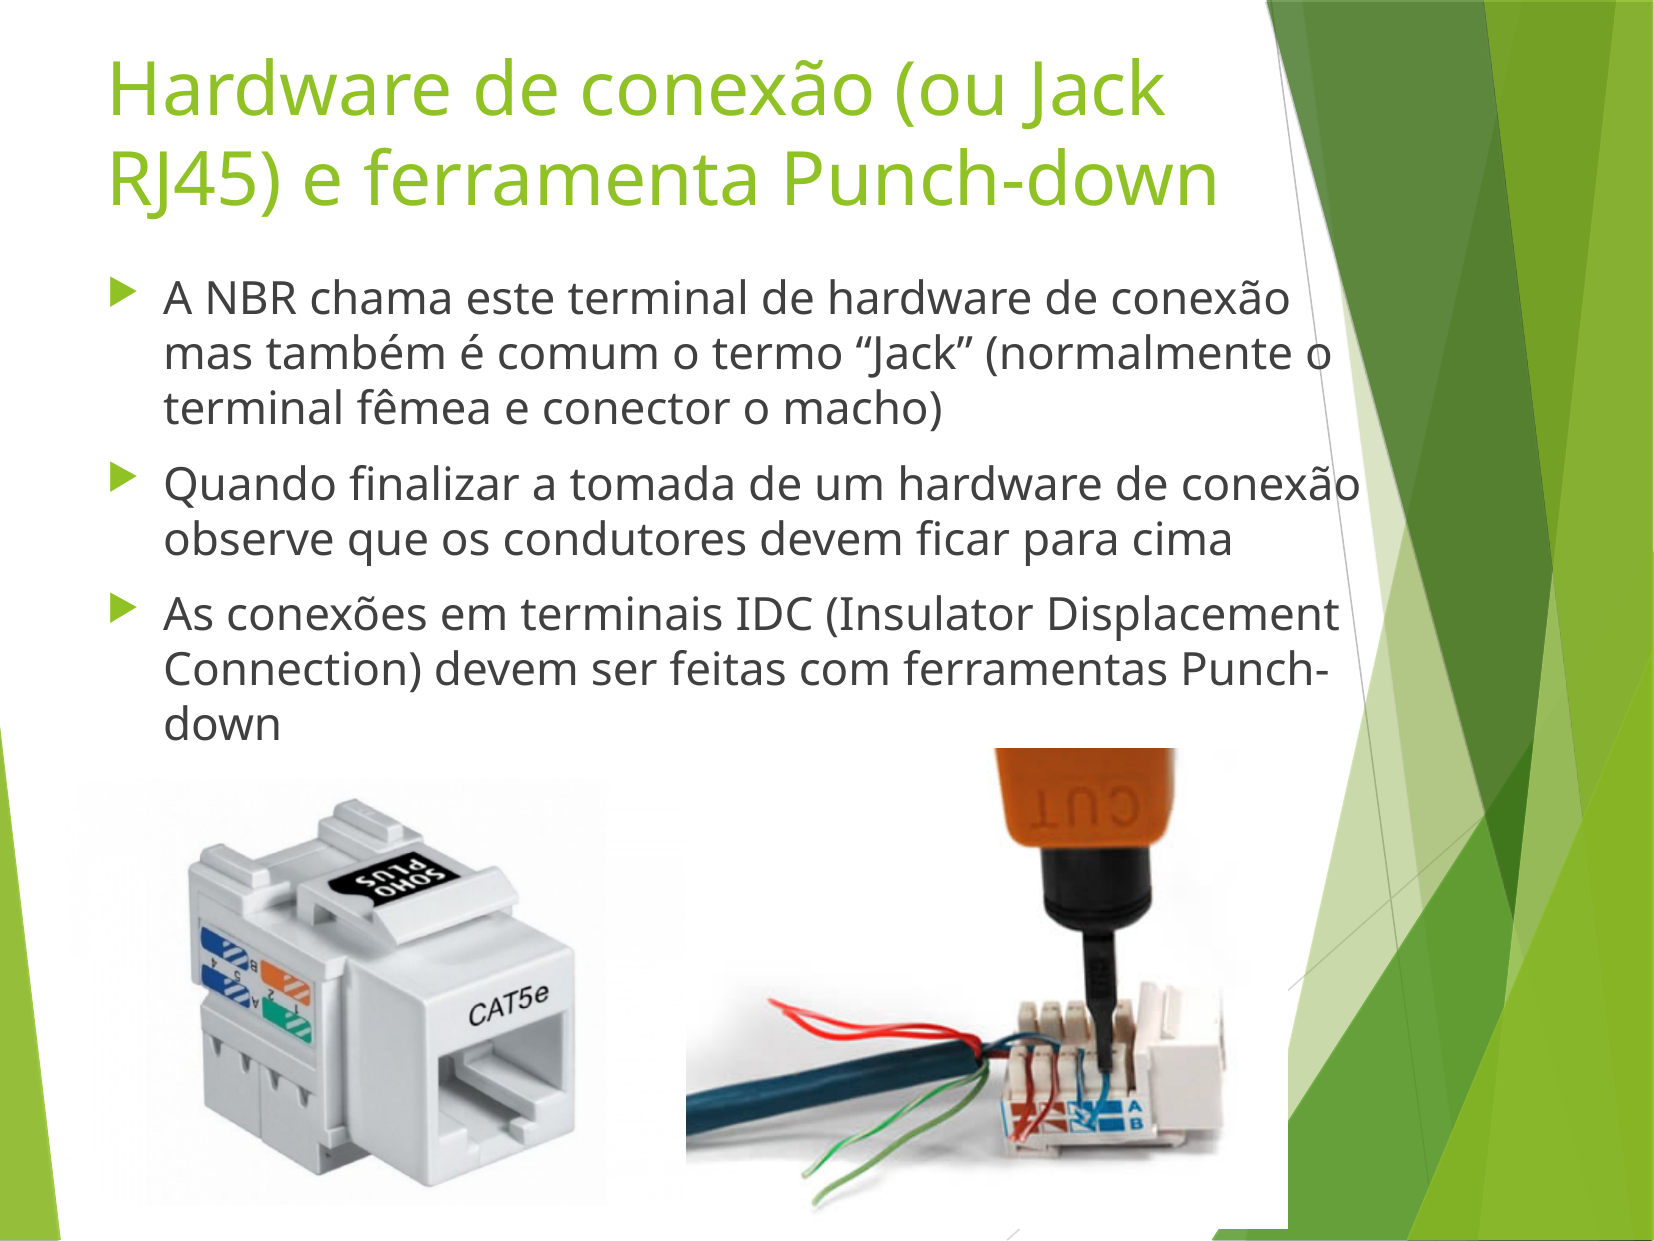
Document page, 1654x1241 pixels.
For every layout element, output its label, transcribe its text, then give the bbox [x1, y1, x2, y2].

list A NBR chama este terminal de hardware de conexão mas também é comum o termo “Jack” (normalmente o terminal fêmea e conector o macho) Quando finalizar a tomada de um hardware de conexão observe que os condutores devem ficar para cima As conexões em terminais IDC (Insulator Displacement Connection) devem ser feitas com ferramentas Punch-down [91, 261, 1381, 1193]
picture [66, 748, 1288, 1229]
title Hardware de conexão (ou Jack RJ45) e ferramenta Punch-down [91, 33, 1258, 261]
